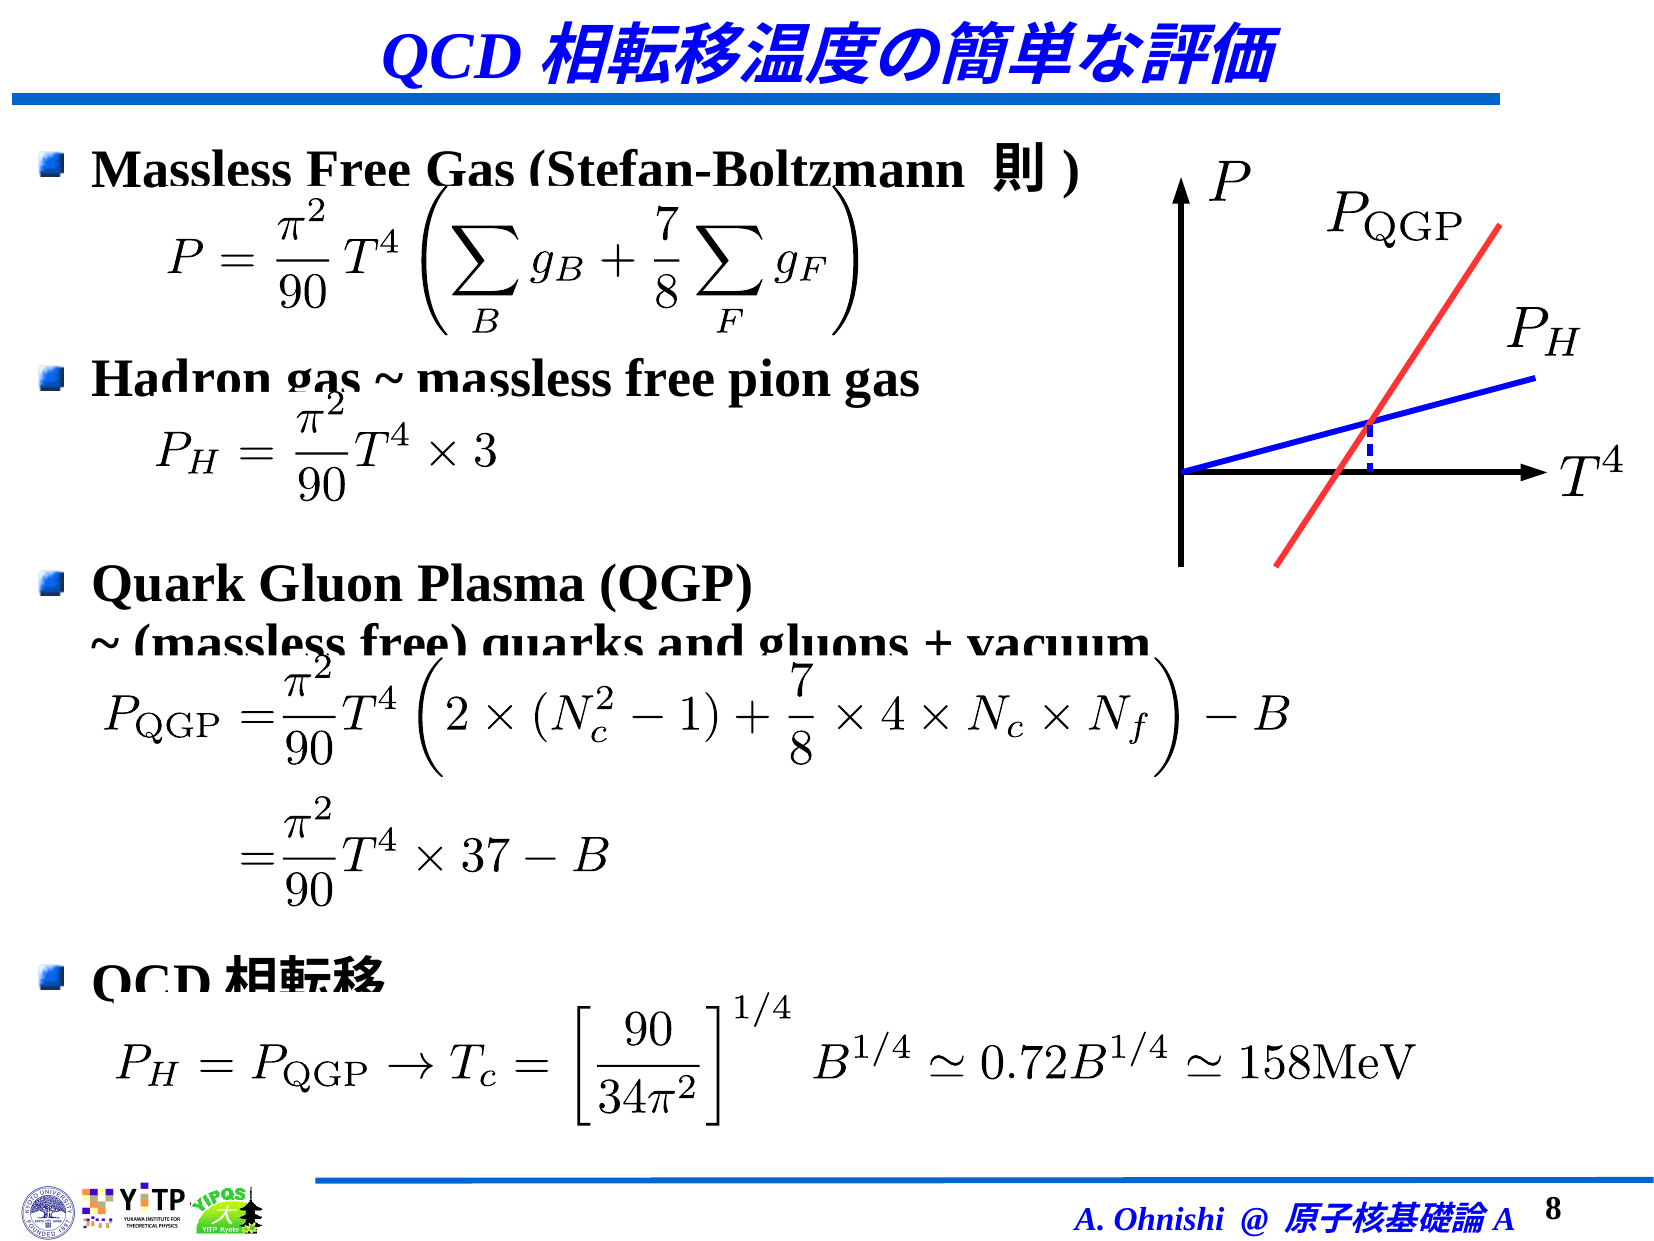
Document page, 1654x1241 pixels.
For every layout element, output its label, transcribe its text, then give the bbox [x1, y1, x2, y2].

text_box [1206, 160, 1252, 201]
text_box [165, 185, 870, 336]
picture [77, 1179, 263, 1234]
picture [20, 1185, 76, 1241]
text_box [1504, 307, 1583, 356]
list Massless Free Gas (Stefan-Boltzmann 則) Hadron gas ~ massless free pion gas Quark Gluon Plasma (QGP) ~ (massless free) quarks and gluons + vacuum QCD相転移 [20, 124, 1621, 1137]
text_box [1324, 191, 1465, 249]
text_box [1559, 444, 1625, 497]
text_box [101, 654, 1292, 907]
text_box [113, 992, 1418, 1126]
text_box [153, 391, 498, 502]
title QCD相転移温度の簡単な評価 [0, 0, 1654, 99]
